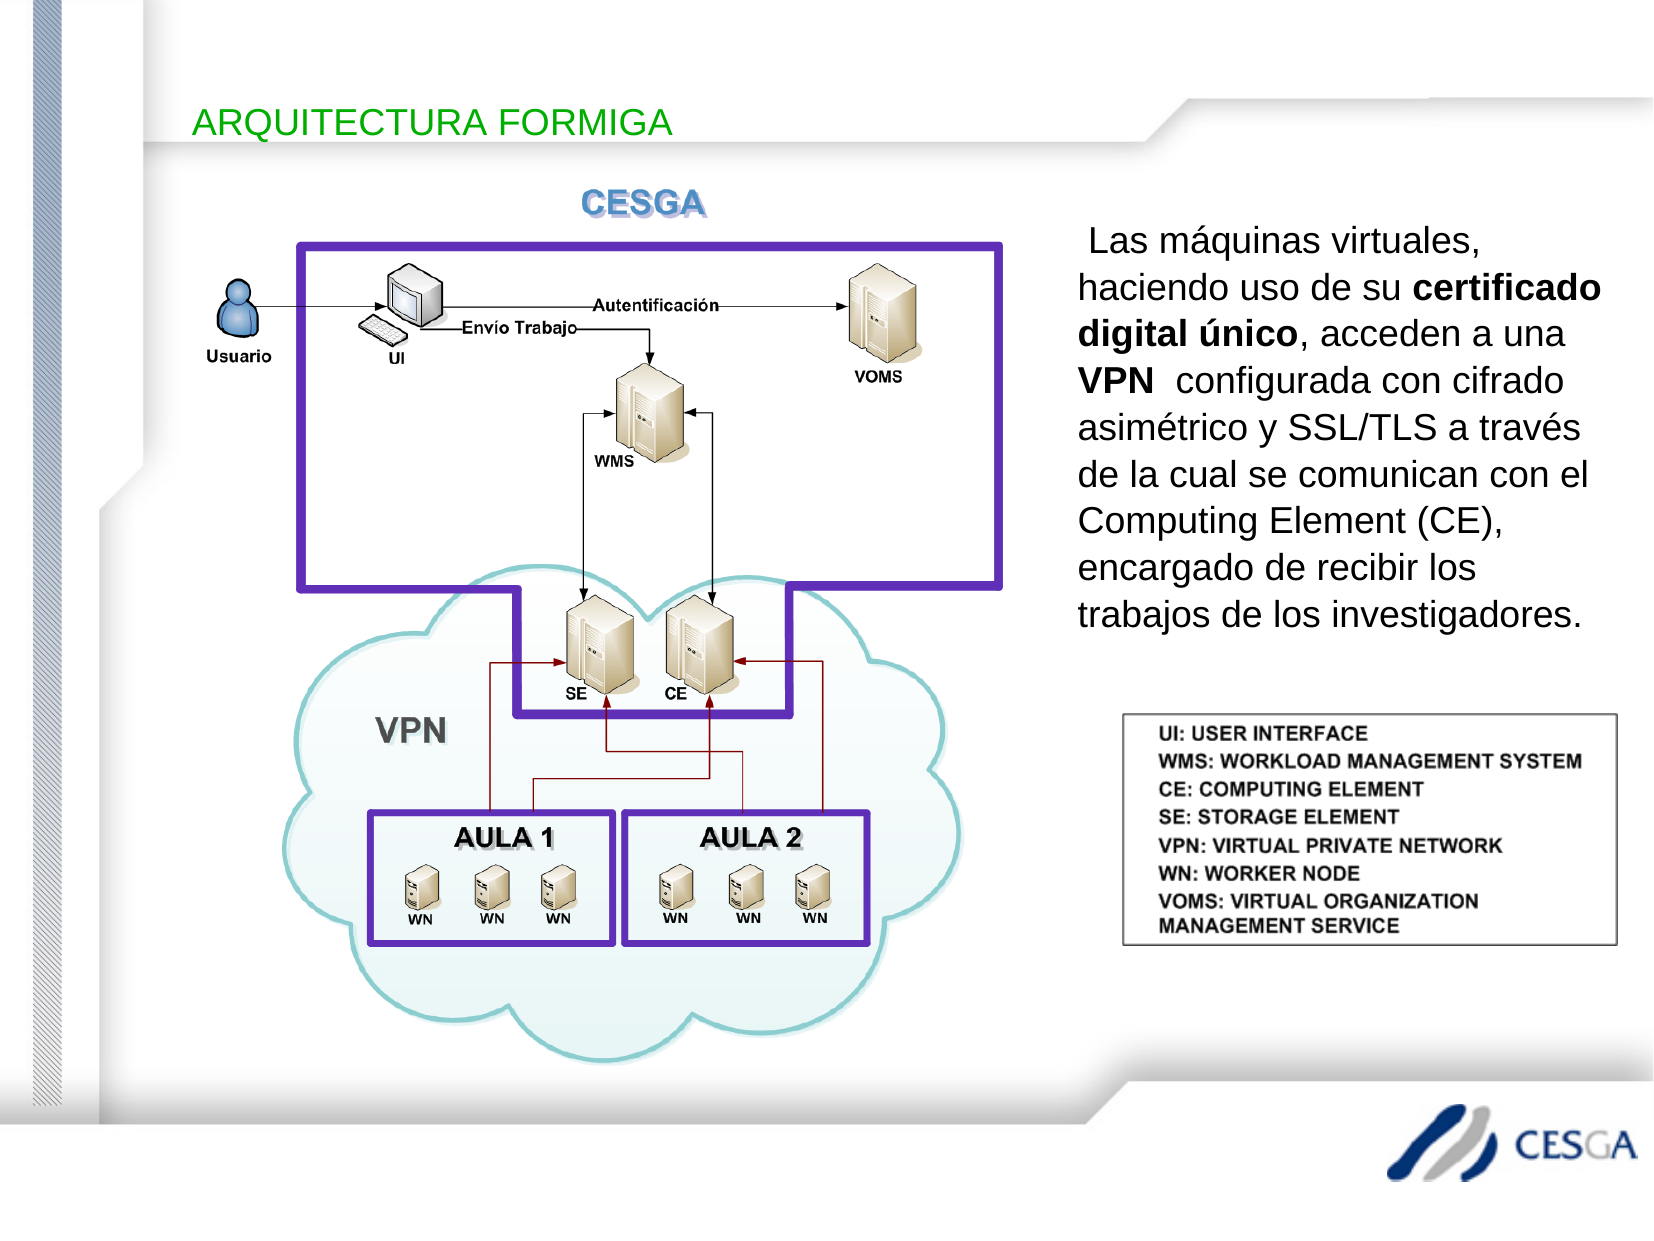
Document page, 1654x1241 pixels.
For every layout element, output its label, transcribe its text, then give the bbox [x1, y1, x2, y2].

picture [0, 0, 1654, 1241]
text_box Las máquinas virtuales, haciendo uso de su certificado digital único, acceden a una VPN configurada con cifrado asimétrico y SSL/TLS a través de la cual se comunican con el Computing Element (CE), encargado de recibir los trabajos de los investigadores. [1062, 206, 1624, 646]
text_box ARQUITECTURA FORMIGA [177, 88, 709, 150]
